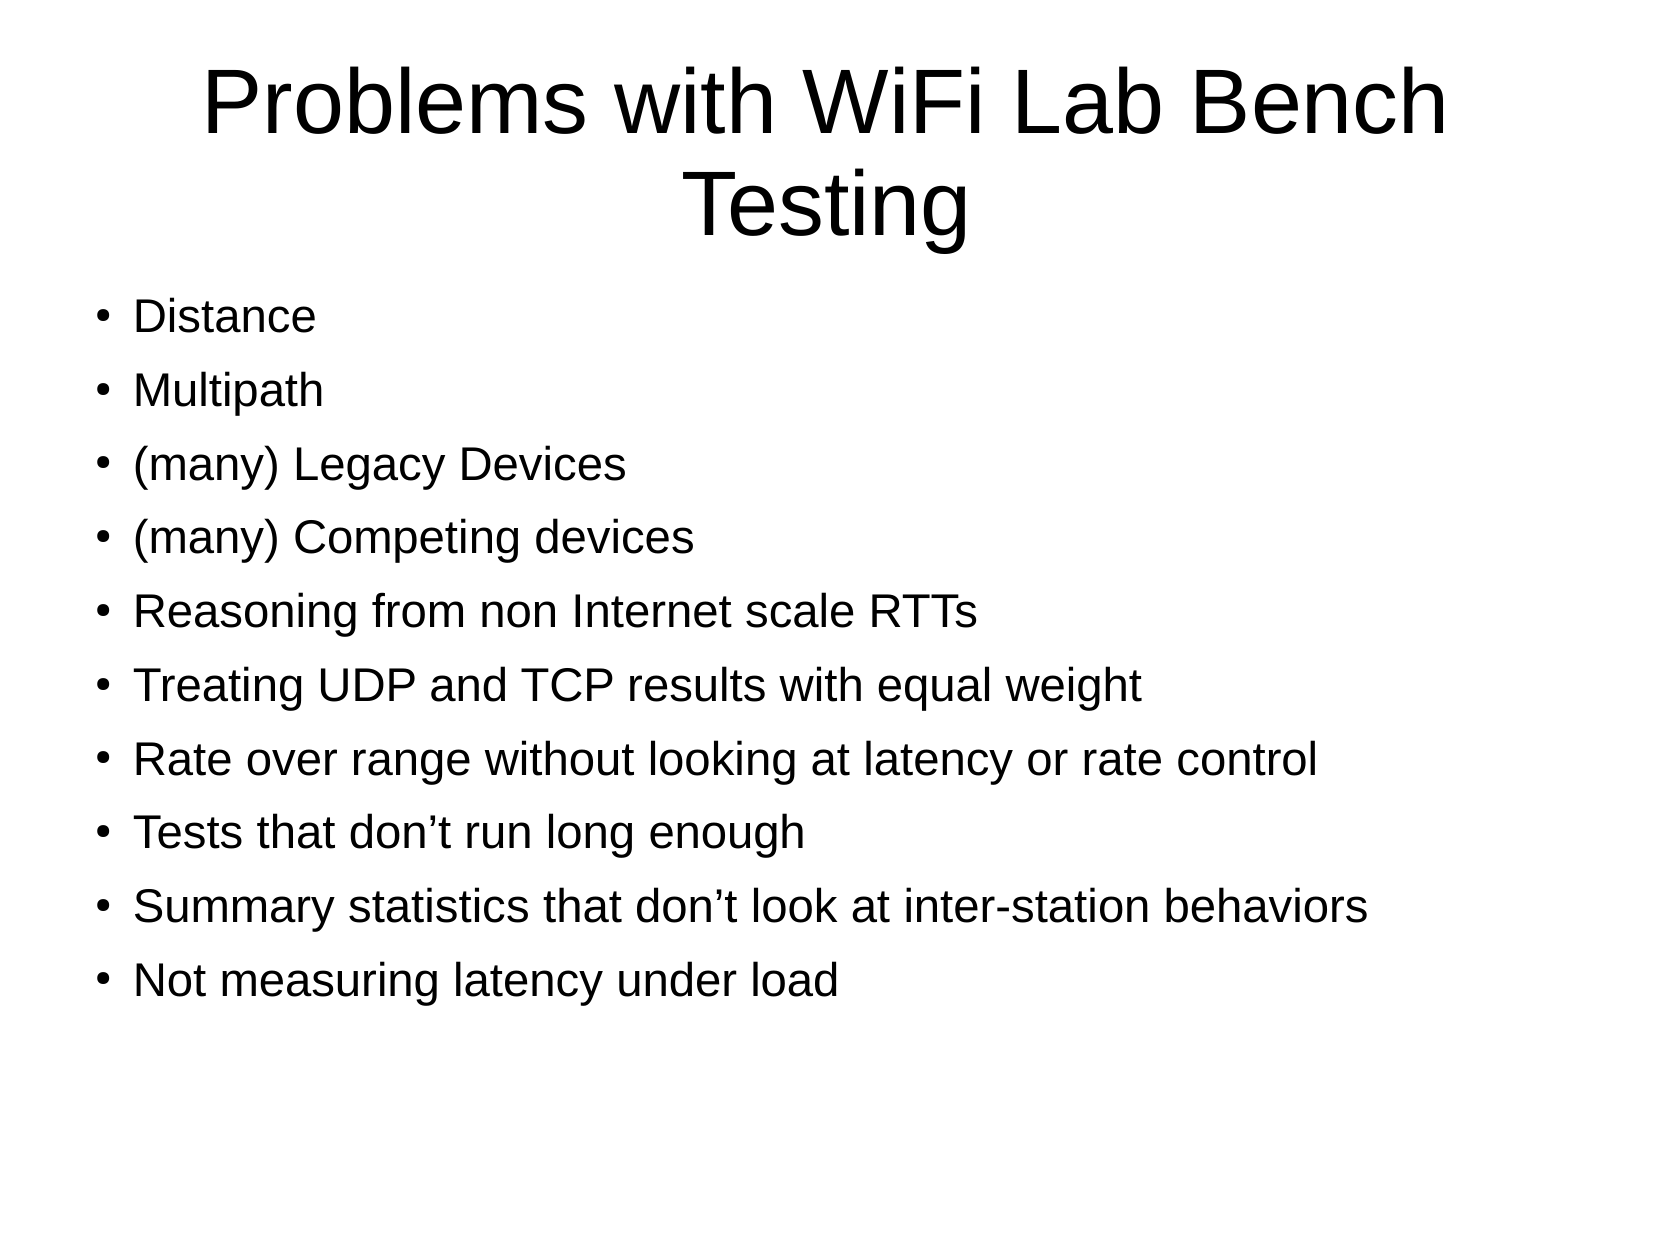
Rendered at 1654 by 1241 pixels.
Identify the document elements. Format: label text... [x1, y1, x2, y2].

title Problems with WiFi Lab Bench Testing [82, 49, 1571, 257]
list Distance Multipath (many) Legacy Devices (many) Competing devices Reasoning from non Internet scale RTTs Treating UDP and TCP results with equal weight Rate over range without looking at latency or rate control Tests that don’t run long enough Summary statistics that don’t look at inter-station behaviors Not measuring latency under load [82, 290, 1571, 1010]
